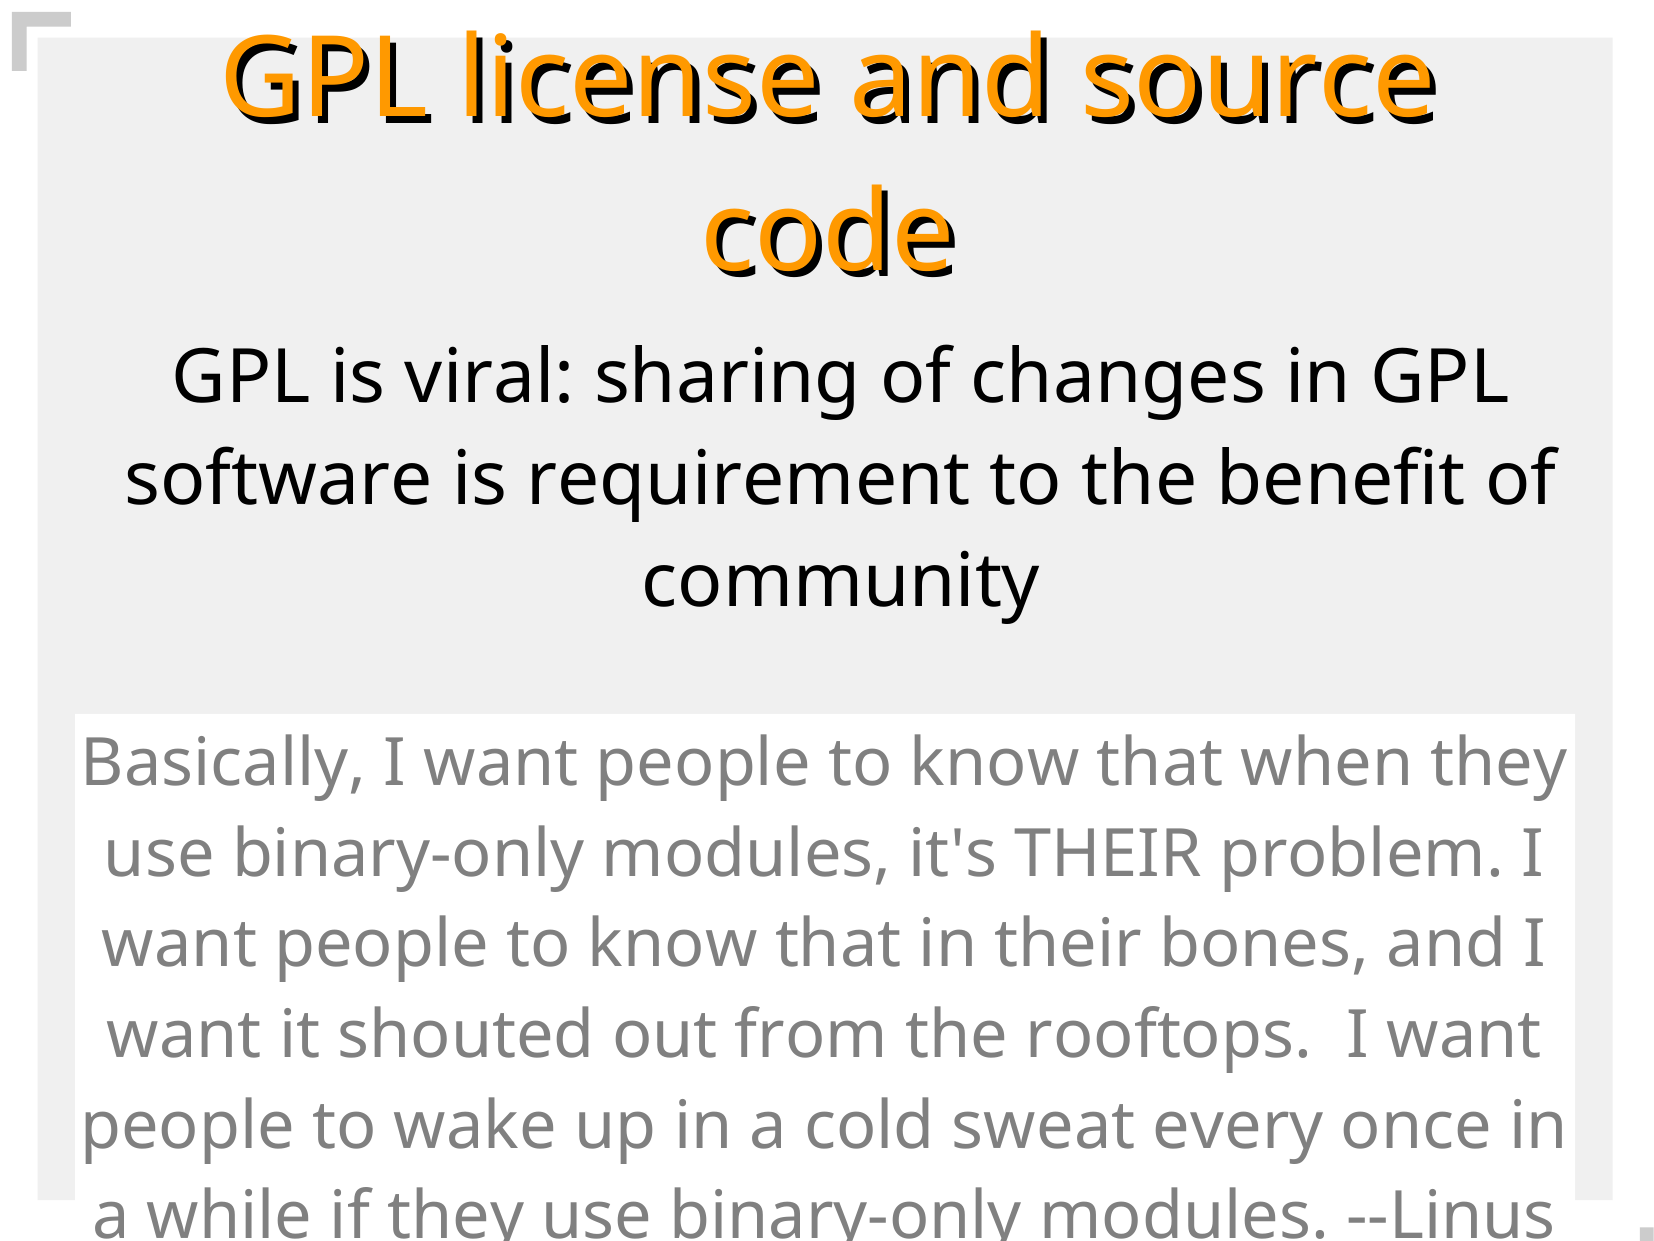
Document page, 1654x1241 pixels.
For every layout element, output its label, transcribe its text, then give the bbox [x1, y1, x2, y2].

title GPL license and source code [121, 23, 1534, 277]
text_box Basically, I want people to know that when they use binary-only modules, it's THEIR problem. I want people to know that in their bones, and I want it shouted out from the rooftops. I want people to wake up in a cold sweat every once in a while if they use binary-only modules. --Linus [75, 713, 1576, 1164]
list GPL is viral: sharing of changes in GPL software is requirement to the benefit of community [121, 322, 1561, 713]
